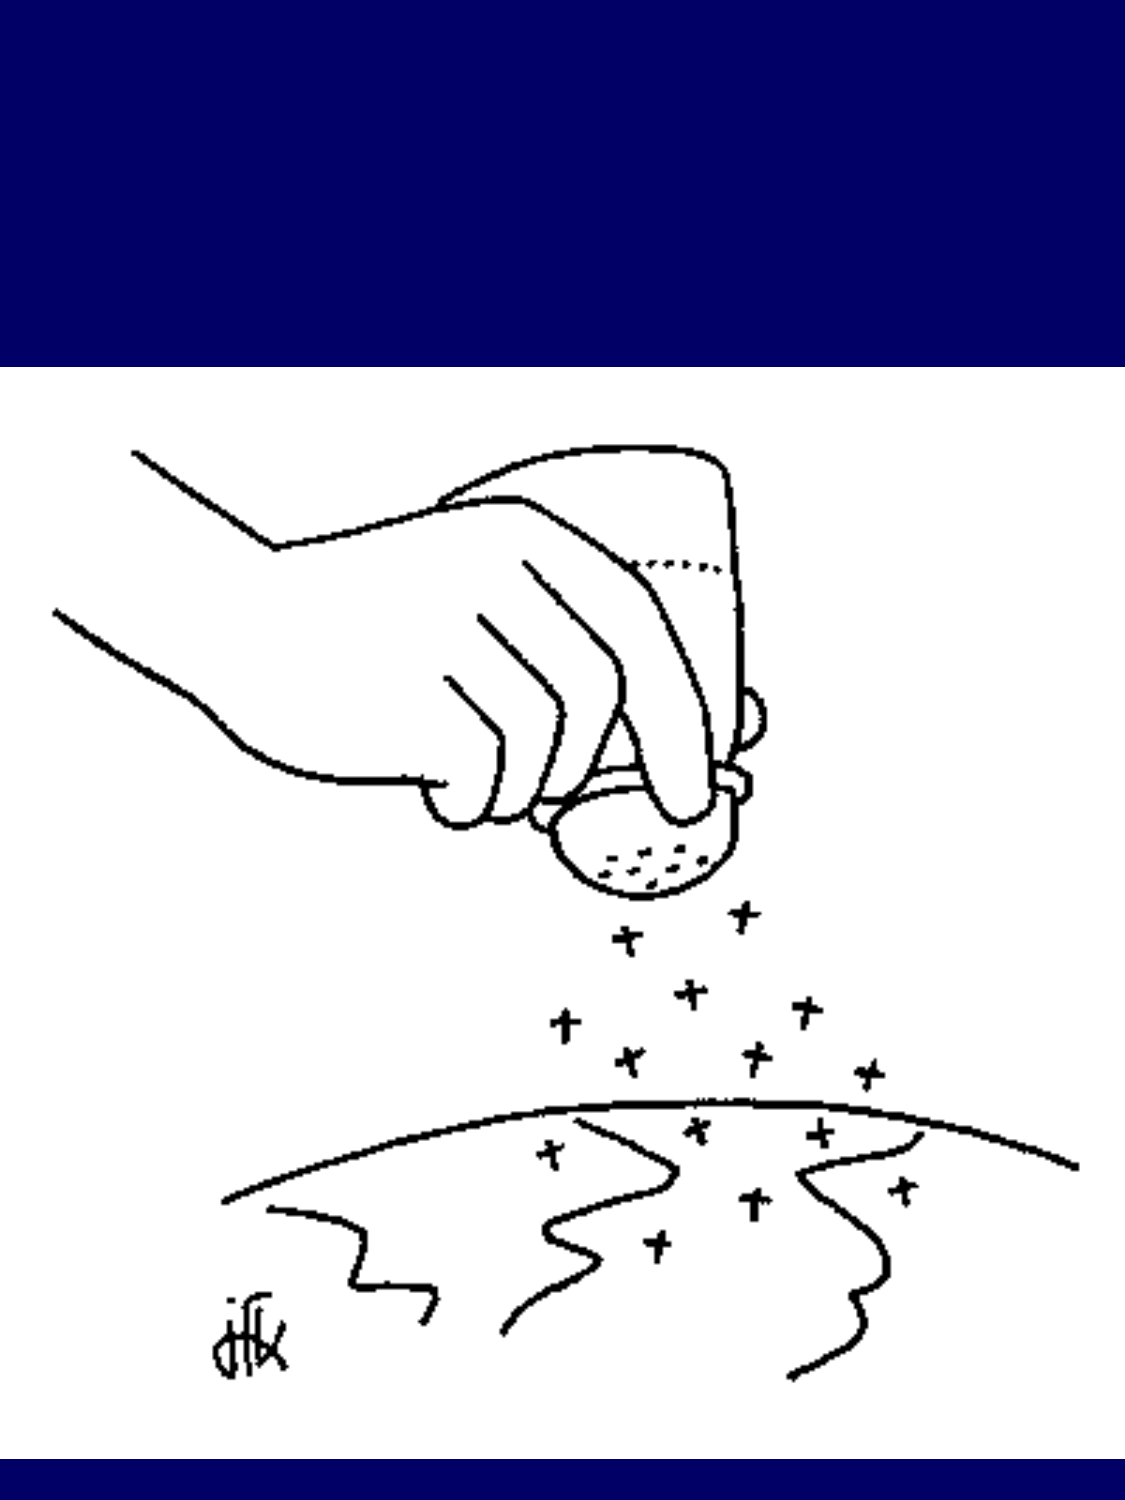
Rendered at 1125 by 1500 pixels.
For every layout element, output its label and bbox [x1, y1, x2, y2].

picture [0, 367, 1125, 1459]
